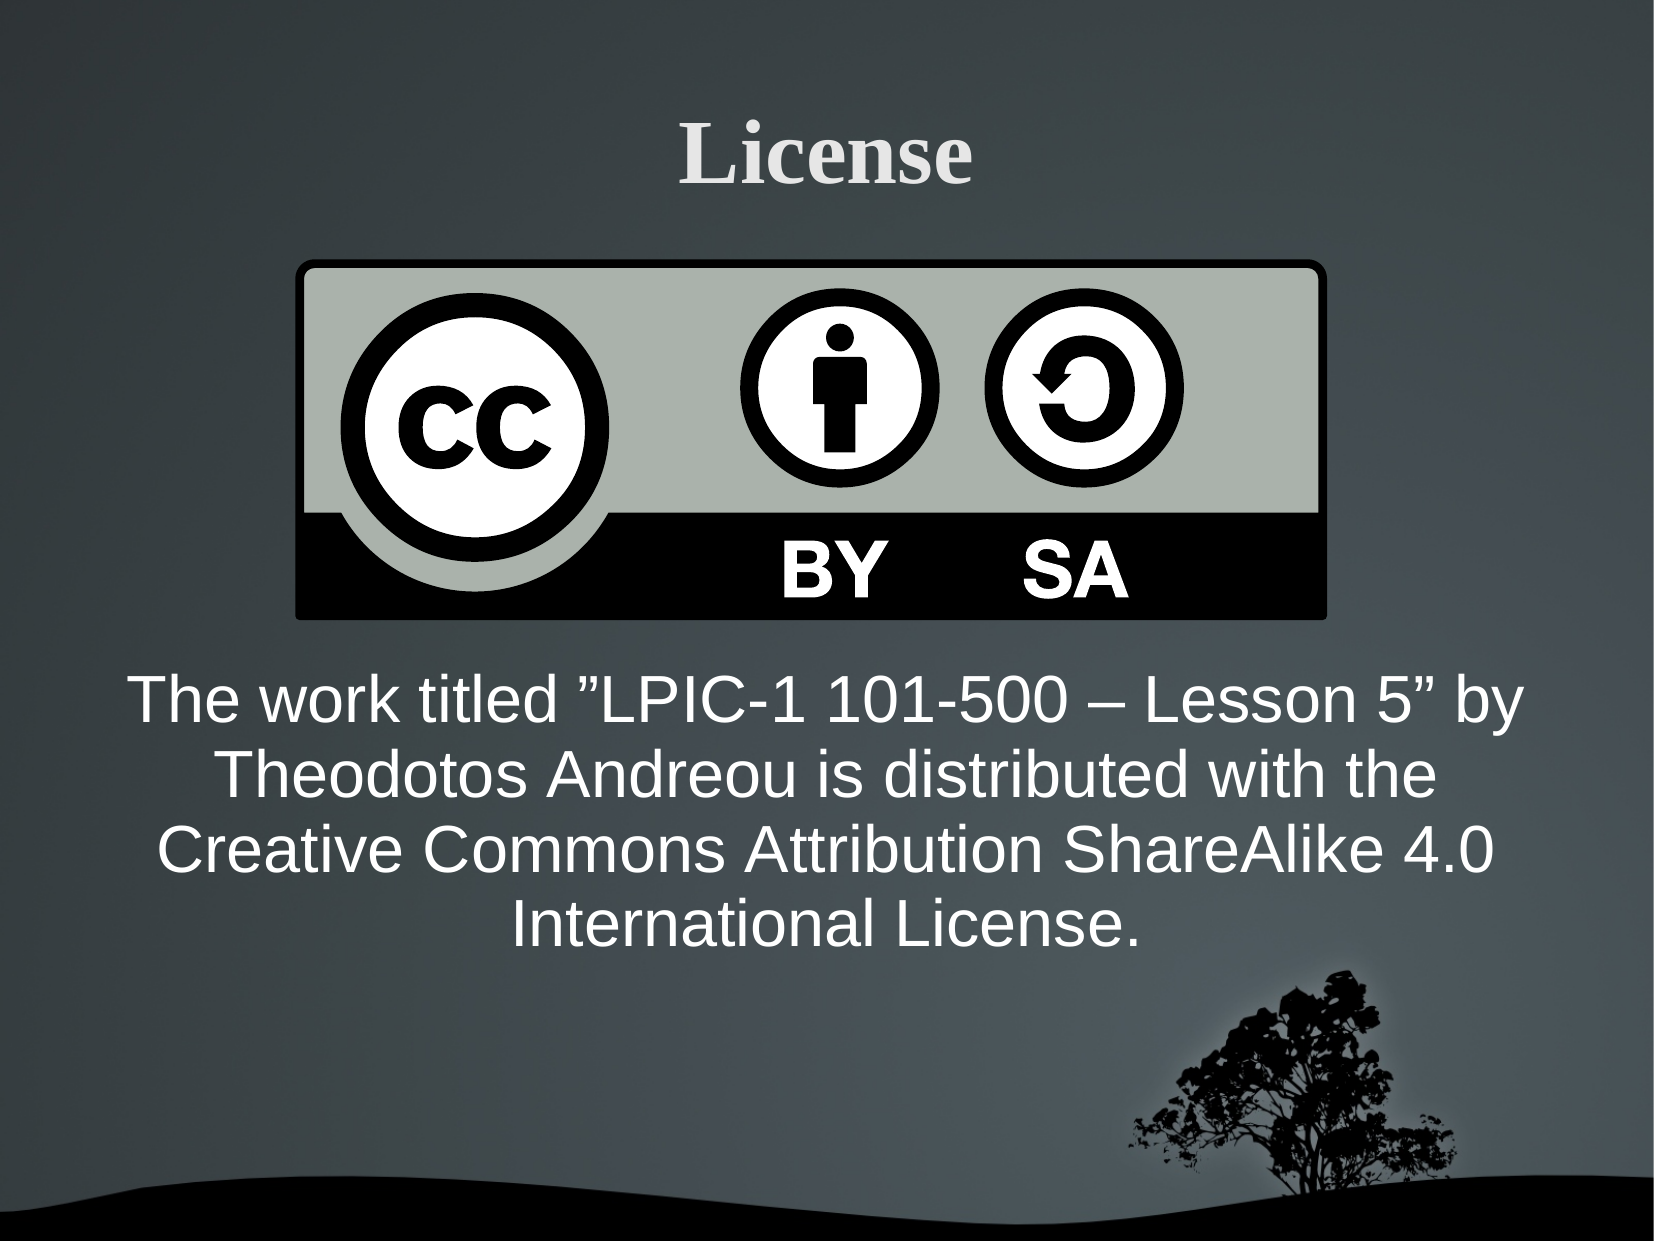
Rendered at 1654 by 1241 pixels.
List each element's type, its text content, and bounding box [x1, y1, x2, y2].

title License [82, 49, 1571, 257]
subtitle The work titled ”LPIC-1 101-500 – Lesson 5” by Theodotos Andreou is distributed with the Creative Commons Attribution ShareAlike 4.0 International License. [82, 290, 1571, 1109]
picture [0, 0, 1654, 1241]
